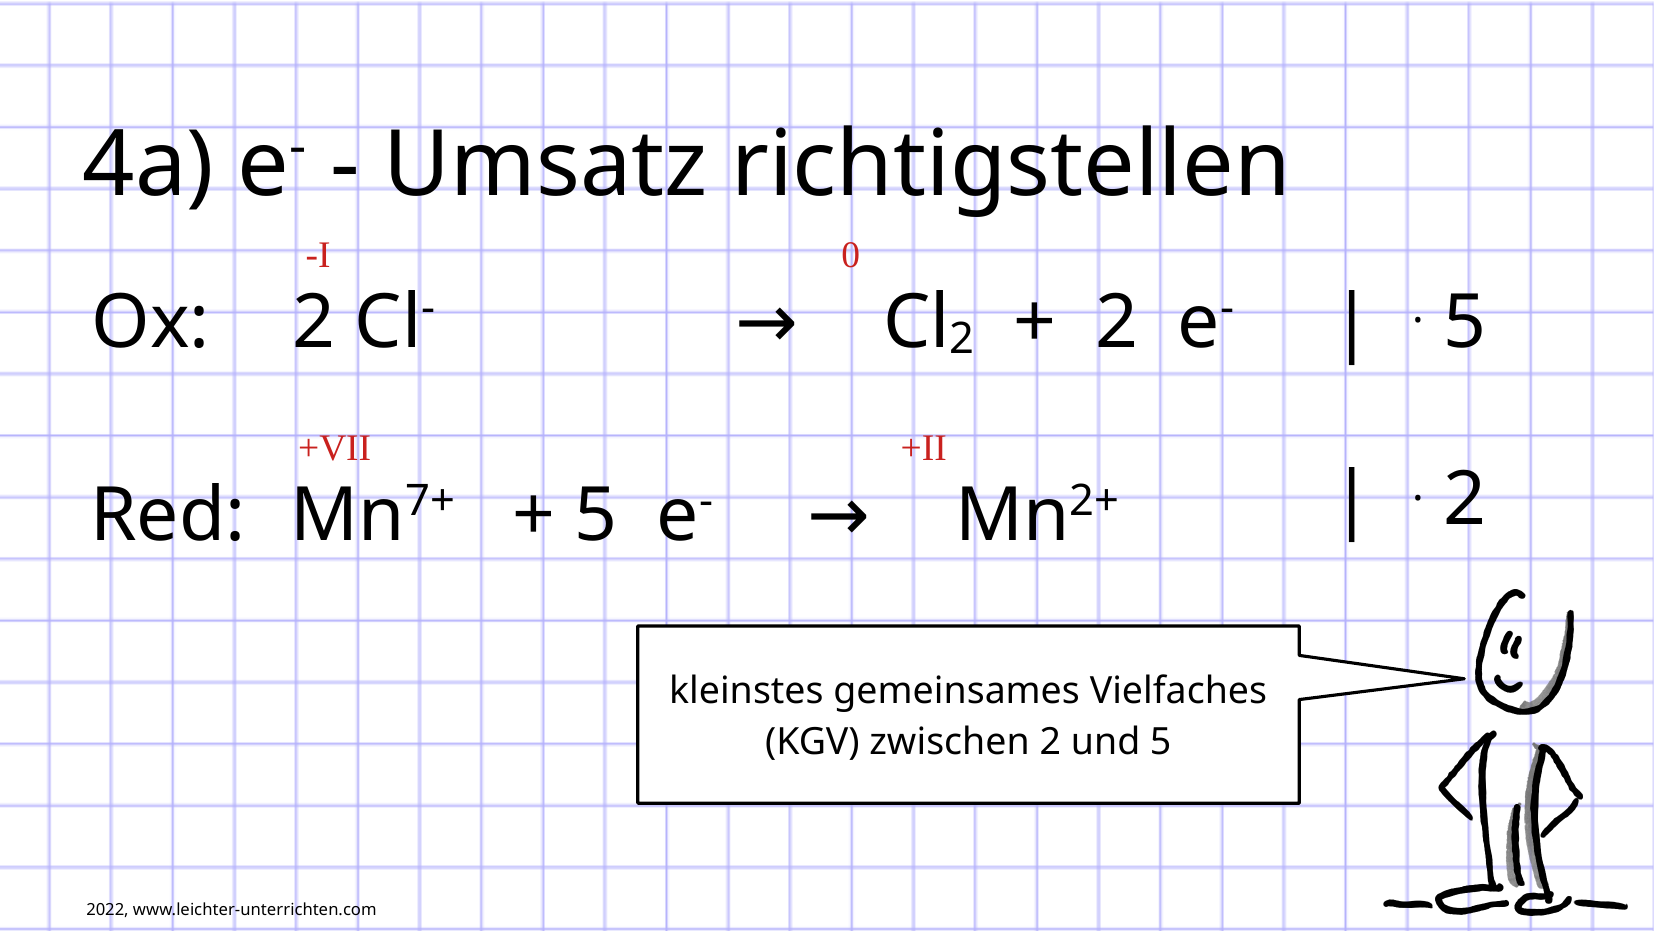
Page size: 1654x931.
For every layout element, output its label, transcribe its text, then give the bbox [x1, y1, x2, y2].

text_box +VII [283, 419, 390, 479]
text_box -I [290, 227, 355, 296]
text_box Mn7+ + 5 e- → Mn2+ [276, 452, 1064, 579]
text_box 0 [826, 227, 891, 296]
picture [0, 0, 1654, 931]
text_box Ox: [76, 259, 213, 386]
text_box Red: [75, 452, 243, 579]
text_box +II [885, 419, 969, 491]
text_box | . 2 [1317, 437, 1462, 564]
text_box 2 Cl- → Cl2 + 2 e- [1463, 259, 1512, 386]
title 4a) e- - Umsatz richtigstellen [82, 82, 1571, 238]
text_box | . 5 [1317, 259, 1463, 386]
text_box kleinstes gemeinsames Vielfaches (KGV) zwischen 2 und 5 [637, 625, 1465, 804]
text_box 2 Cl- → Cl2 + 2 e- [277, 259, 1317, 386]
